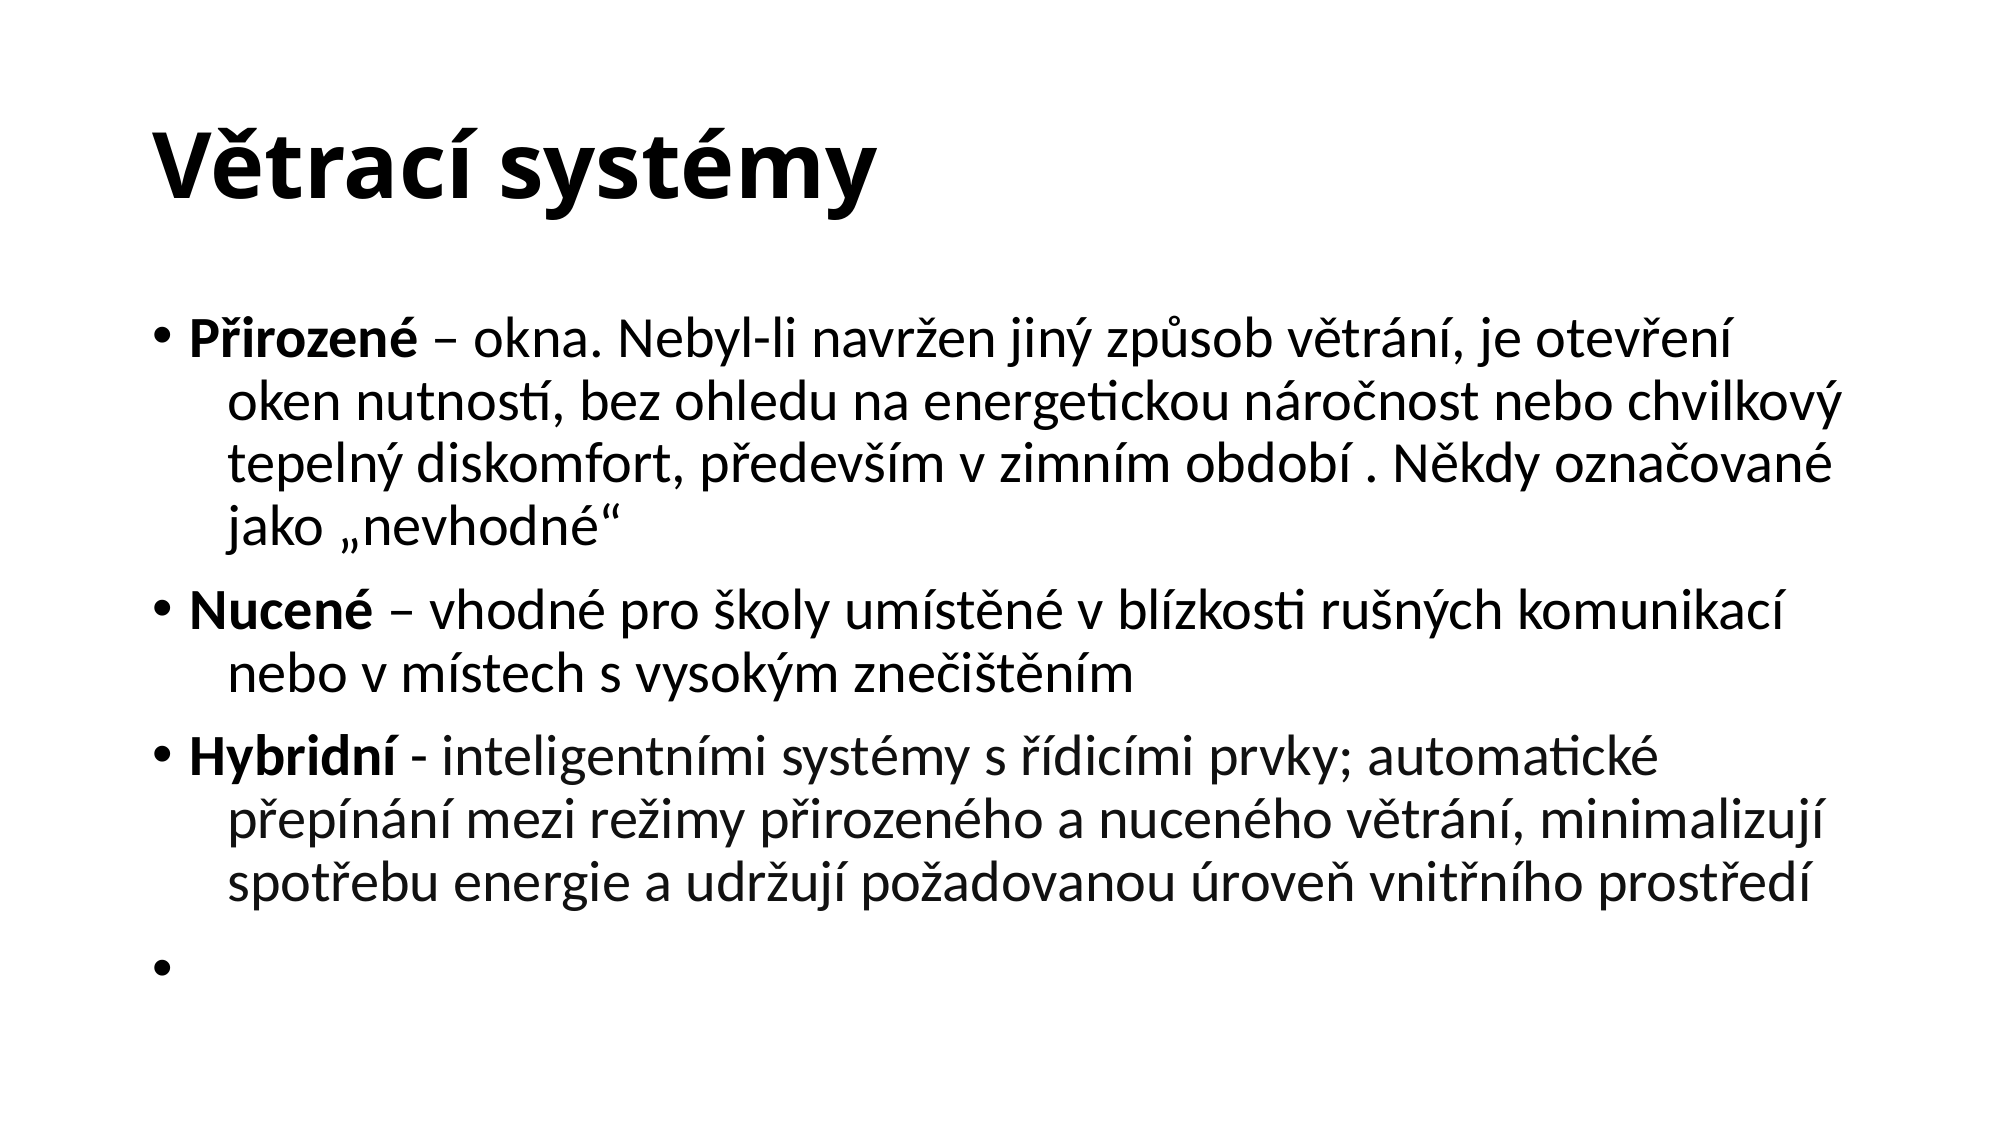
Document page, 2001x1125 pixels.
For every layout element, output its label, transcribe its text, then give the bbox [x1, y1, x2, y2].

list Přirozené – okna. Nebyl-li navržen jiný způsob větrání, je otevření oken nutností, bez ohledu na energetickou náročnost nebo chvilkový tepelný diskomfort, především v zimním období . Někdy označované jako „nevhodné“ Nucené – vhodné pro školy umístěné v blízkosti rušných komunikací nebo v místech s vysokým znečištěním Hybridní - inteligentními systémy s řídicími prvky; automatické přepínání mezi režimy přirozeného a nuceného větrání, minimalizují spotřebu energie a udržují požadovanou úroveň vnitřního prostředí [137, 299, 1863, 1014]
title Větrací systémy [137, 59, 1863, 278]
